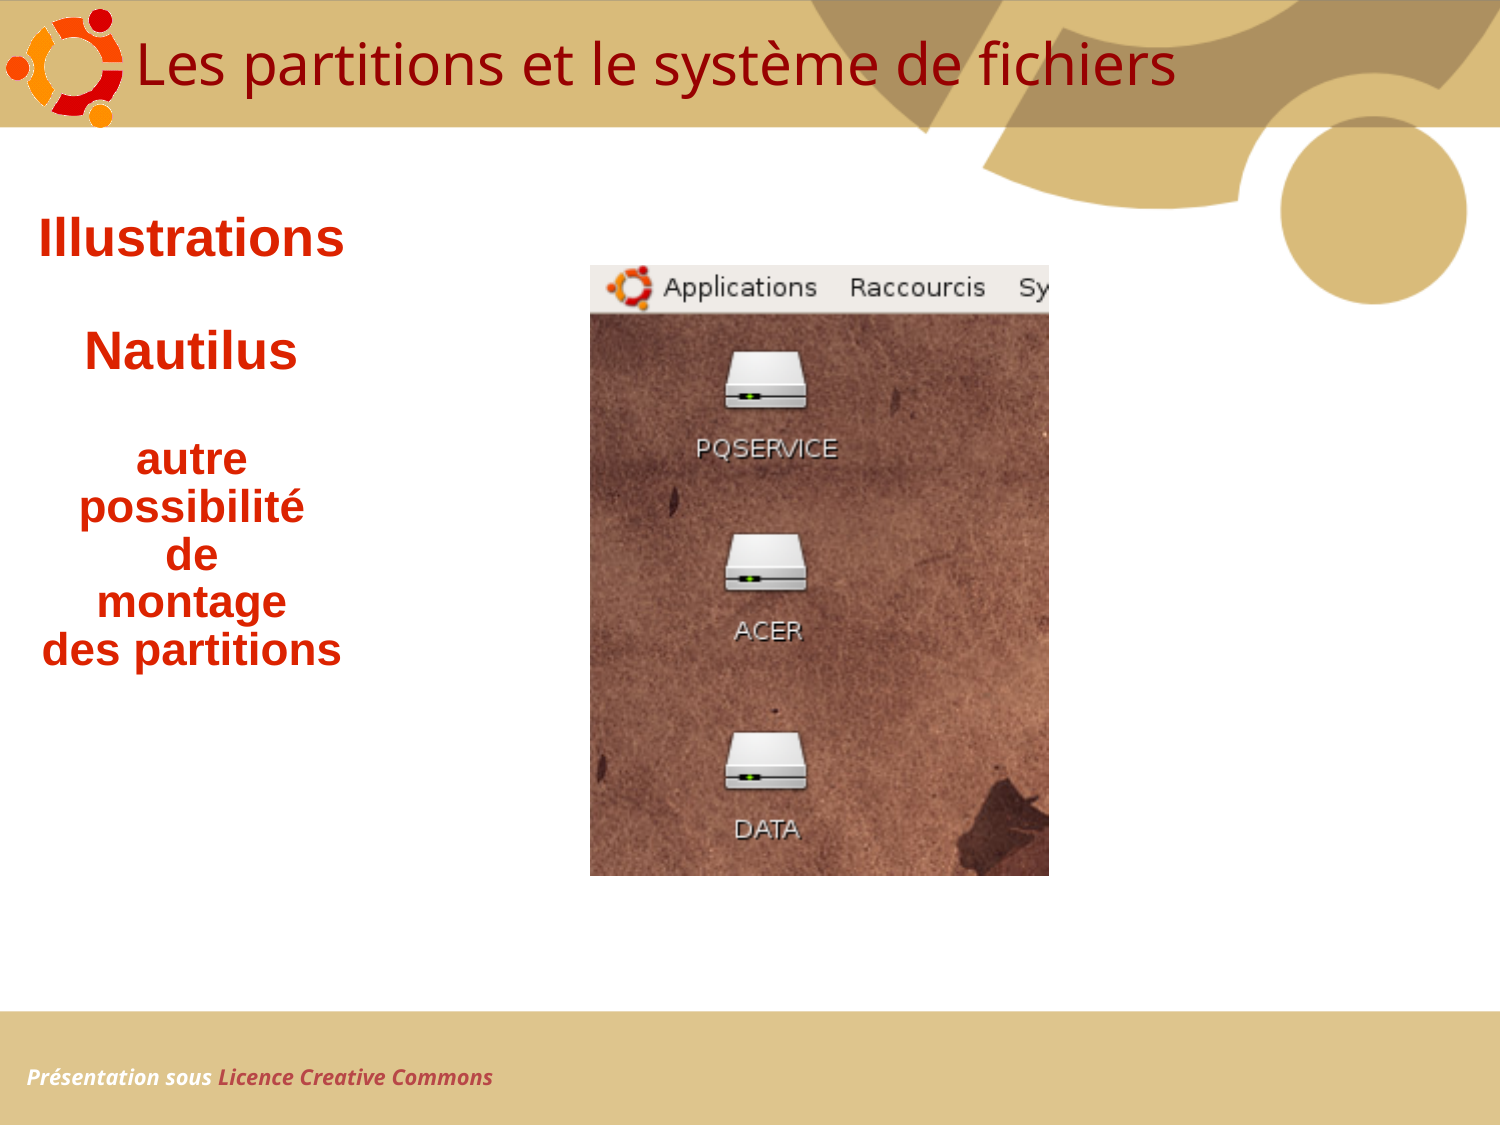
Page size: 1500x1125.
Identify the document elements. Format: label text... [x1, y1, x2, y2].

title Les partitions et le système de fichiers [135, 0, 1417, 177]
picture [0, 0, 1500, 876]
text_box Illustrations Nautilus autre possibilité de montage des partitions [0, 204, 384, 687]
